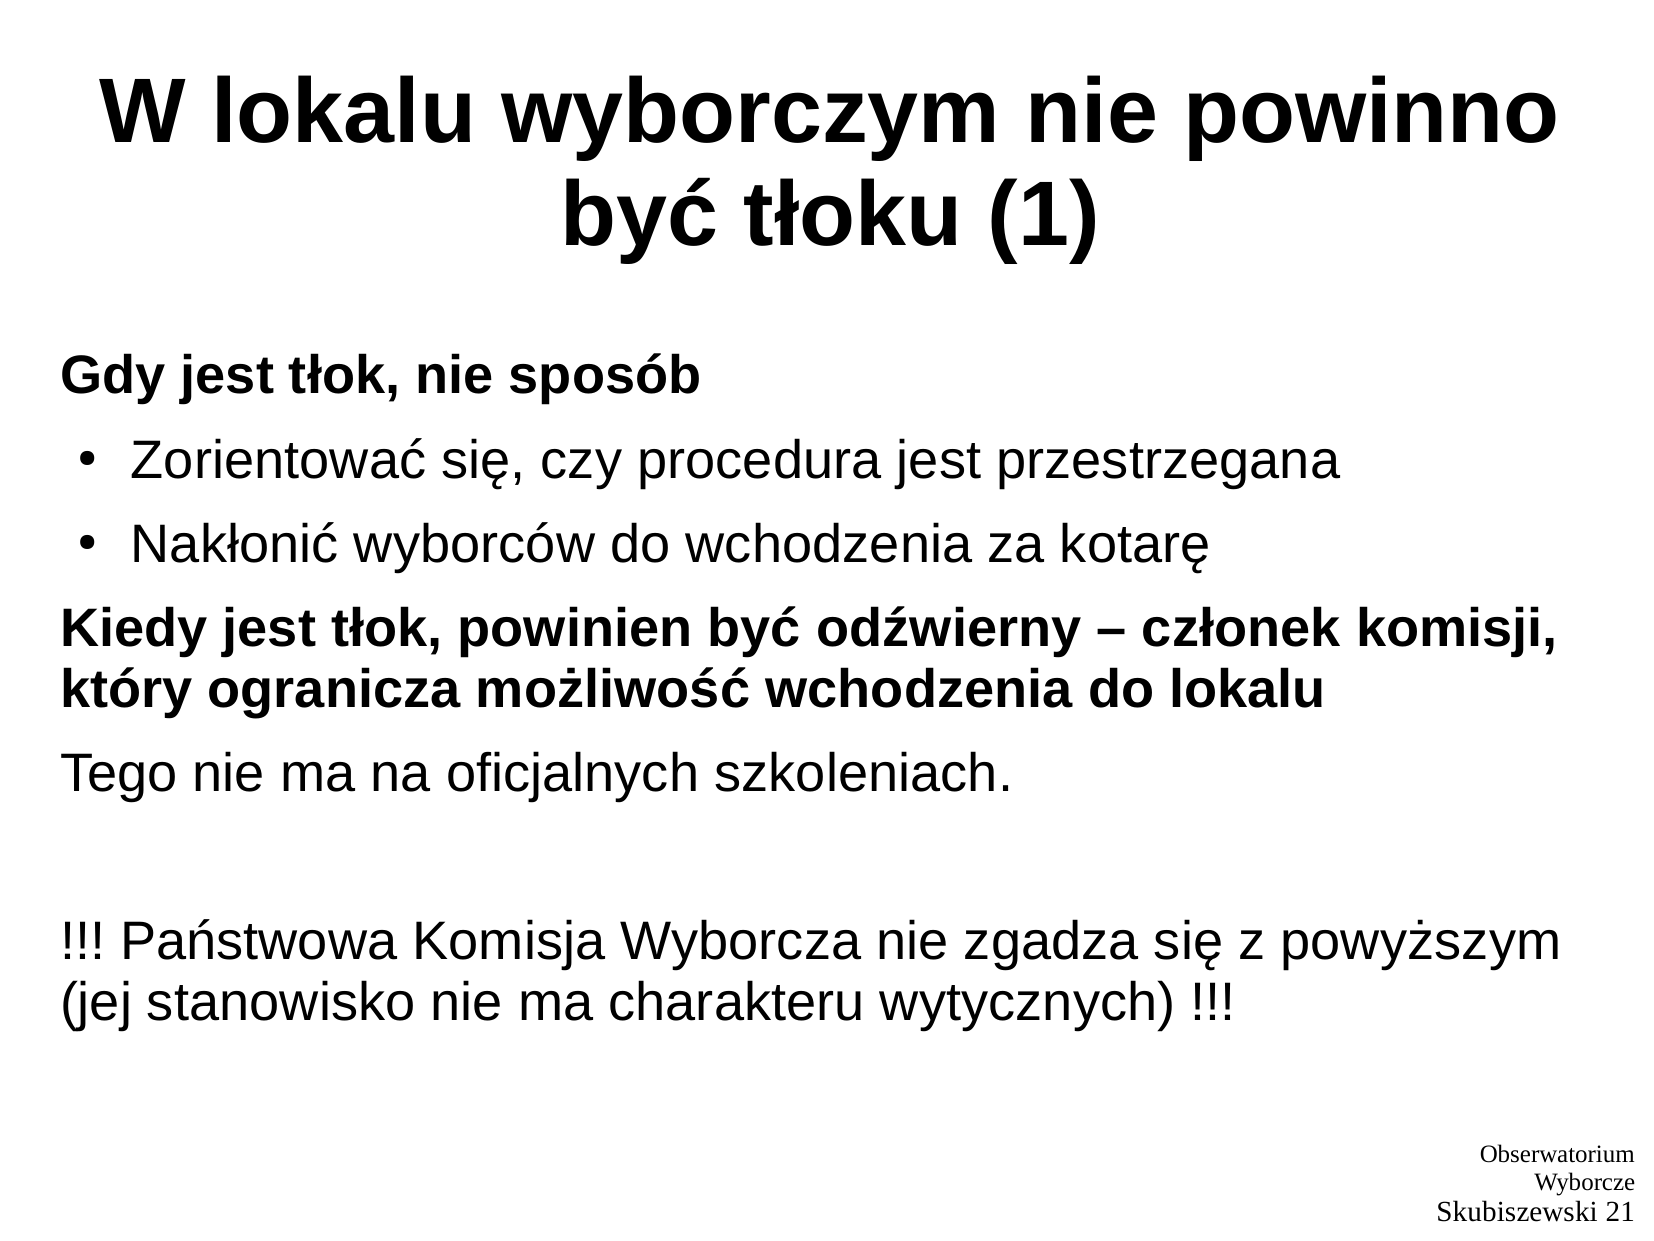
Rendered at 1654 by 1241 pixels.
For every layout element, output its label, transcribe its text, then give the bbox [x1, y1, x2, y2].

text_box [819, 581, 850, 658]
title W lokalu wyborczym nie powinno być tłoku (1) [86, 60, 1575, 266]
list Gdy jest tłok, nie sposób Zorientować się, czy procedura jest przestrzegana Nakłonić wyborców do wchodzenia za kotarę Kiedy jest tłok, powinien być odźwierny – członek komisji, który ogranicza możliwość wchodzenia do lokalu Tego nie ma na oficjalnych szkoleniach. !!! Państwowa Komisja Wyborcza nie zgadza się z powyższym (jej stanowisko nie ma charakteru wytycznych) !!! [60, 345, 1613, 1241]
